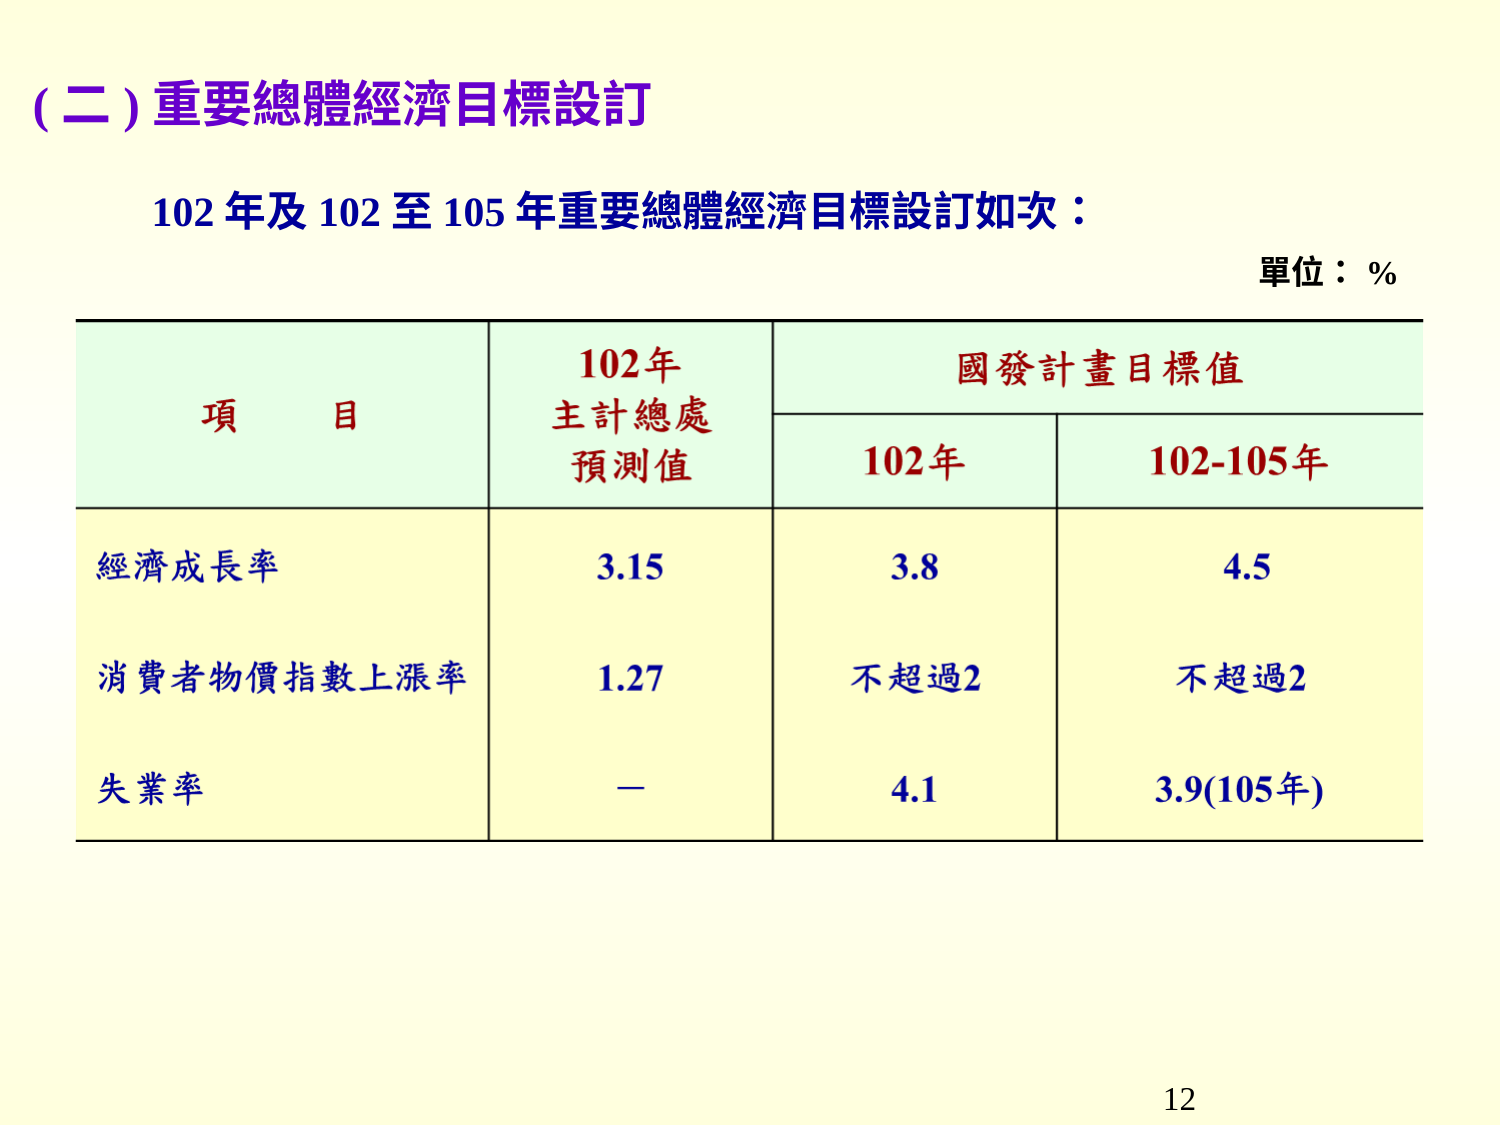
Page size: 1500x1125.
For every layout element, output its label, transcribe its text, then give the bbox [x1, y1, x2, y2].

text_box 102年及102至105年重要總體經濟目標設訂如次： [5, 152, 1247, 244]
text_box (二)重要總體經濟目標設訂 [18, 71, 1128, 140]
picture [70, 320, 1424, 843]
text_box 12 [1147, 1046, 1498, 1125]
text_box 單位：% [1243, 243, 1414, 299]
